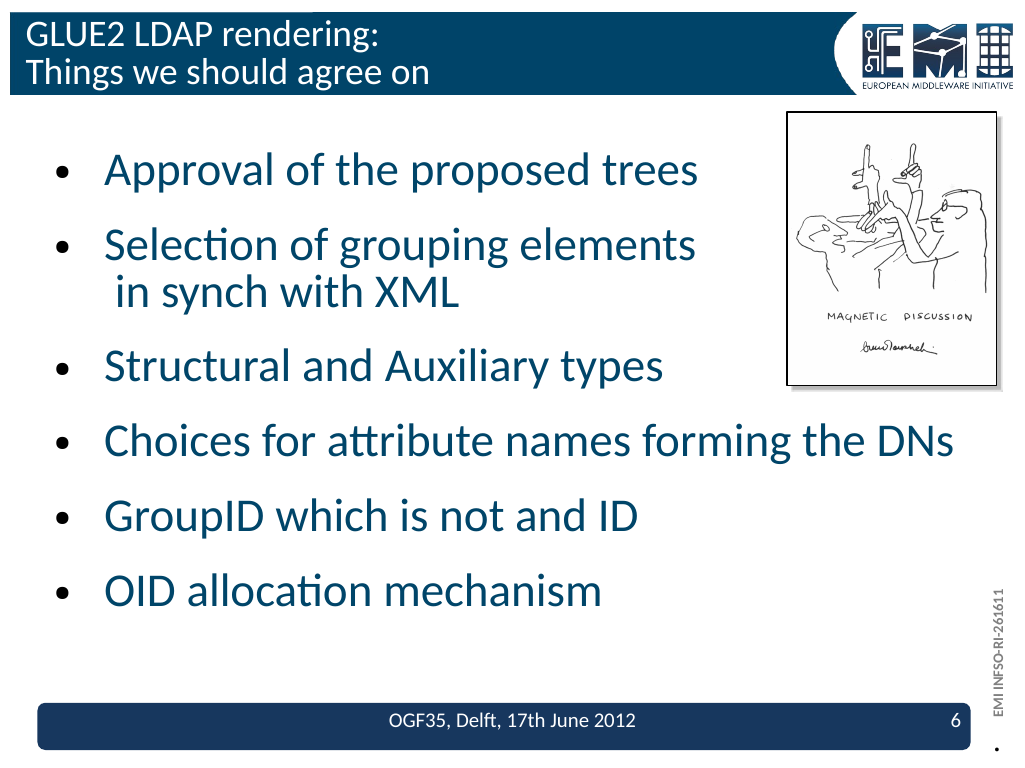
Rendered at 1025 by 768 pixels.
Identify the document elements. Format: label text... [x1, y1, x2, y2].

picture [19, 12, 25, 95]
picture [869, 23, 1013, 89]
picture [787, 112, 996, 385]
title GLUE2 LDAP rendering: Things we should agree on [25, 5, 869, 108]
picture [9, 12, 16, 95]
list Approval of the proposed trees Selection of grouping elements in synch with XML Structural and Auxiliary types Choices for attribute names forming the DNs GroupID which is not and ID OID allocation mechanism [37, 150, 960, 657]
